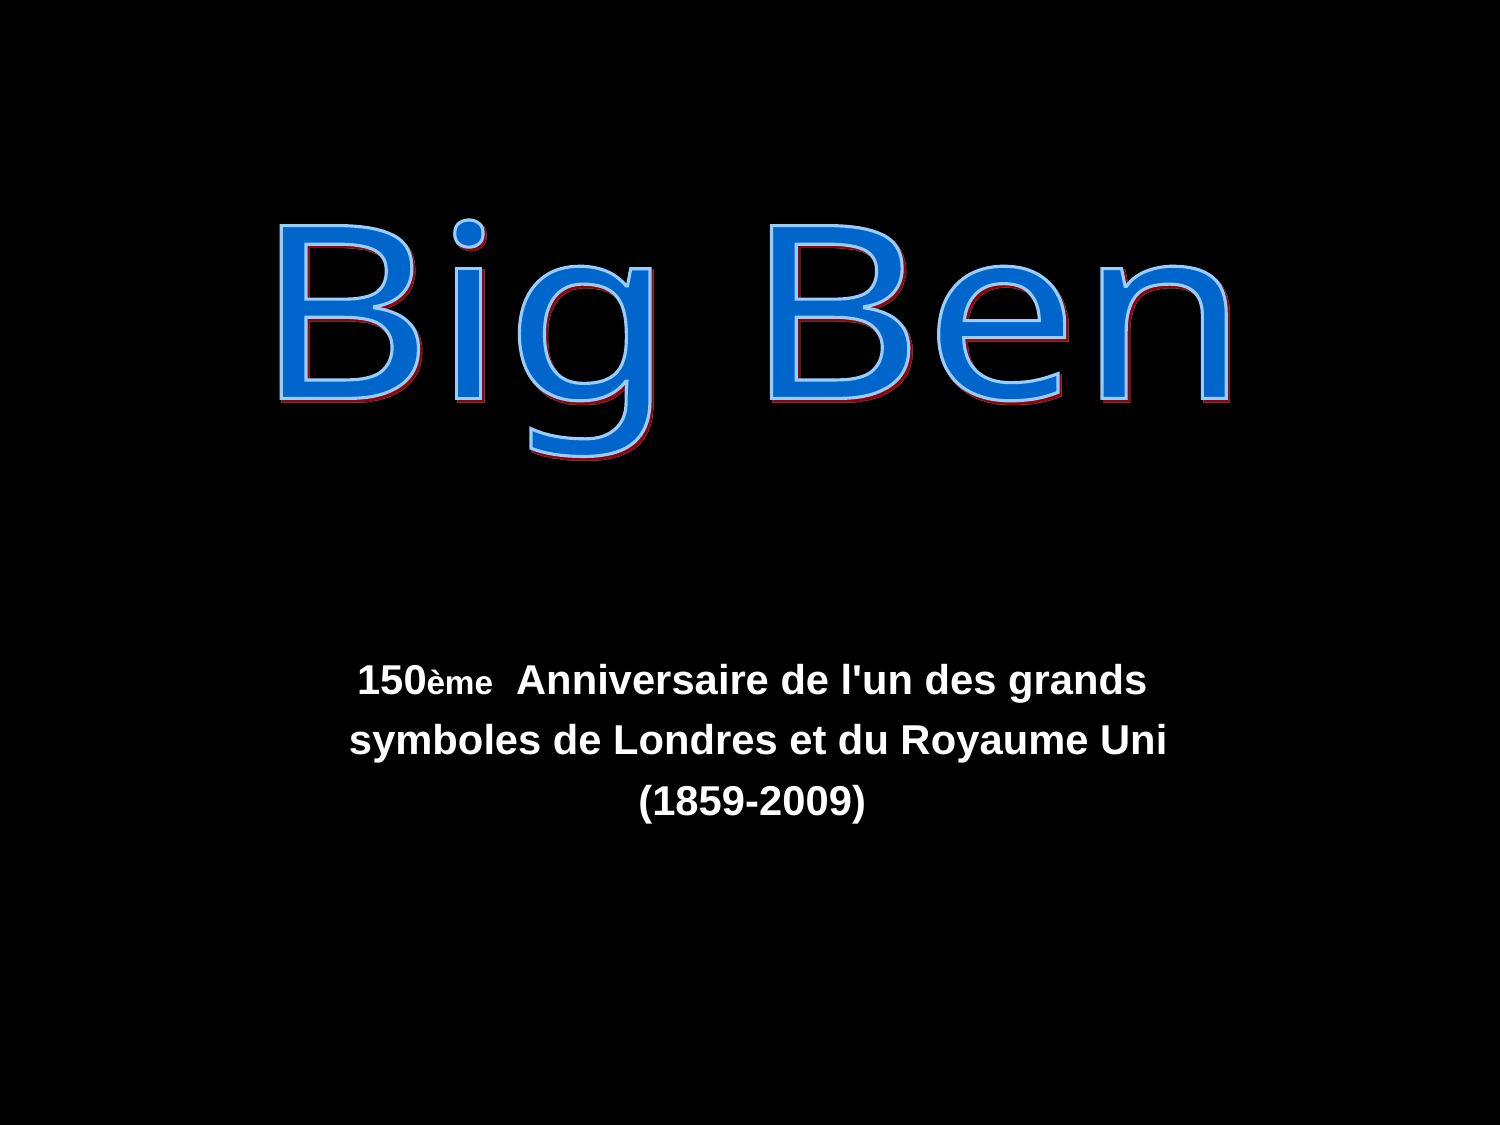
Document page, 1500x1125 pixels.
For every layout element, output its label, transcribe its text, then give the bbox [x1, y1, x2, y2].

text_box Big Ben [519, 266, 651, 457]
text_box Big Ben [1102, 266, 1227, 399]
text_box Big Ben [454, 220, 484, 248]
text_box Big Ben [281, 225, 419, 399]
text_box Big Ben [938, 266, 1065, 401]
text_box 150ème Anniversaire de l'un des grands symboles de Londres et du Royaume Uni (1859-2009) [227, 645, 1278, 835]
text_box Big Ben [456, 268, 481, 399]
text_box Big Ben [771, 225, 909, 399]
